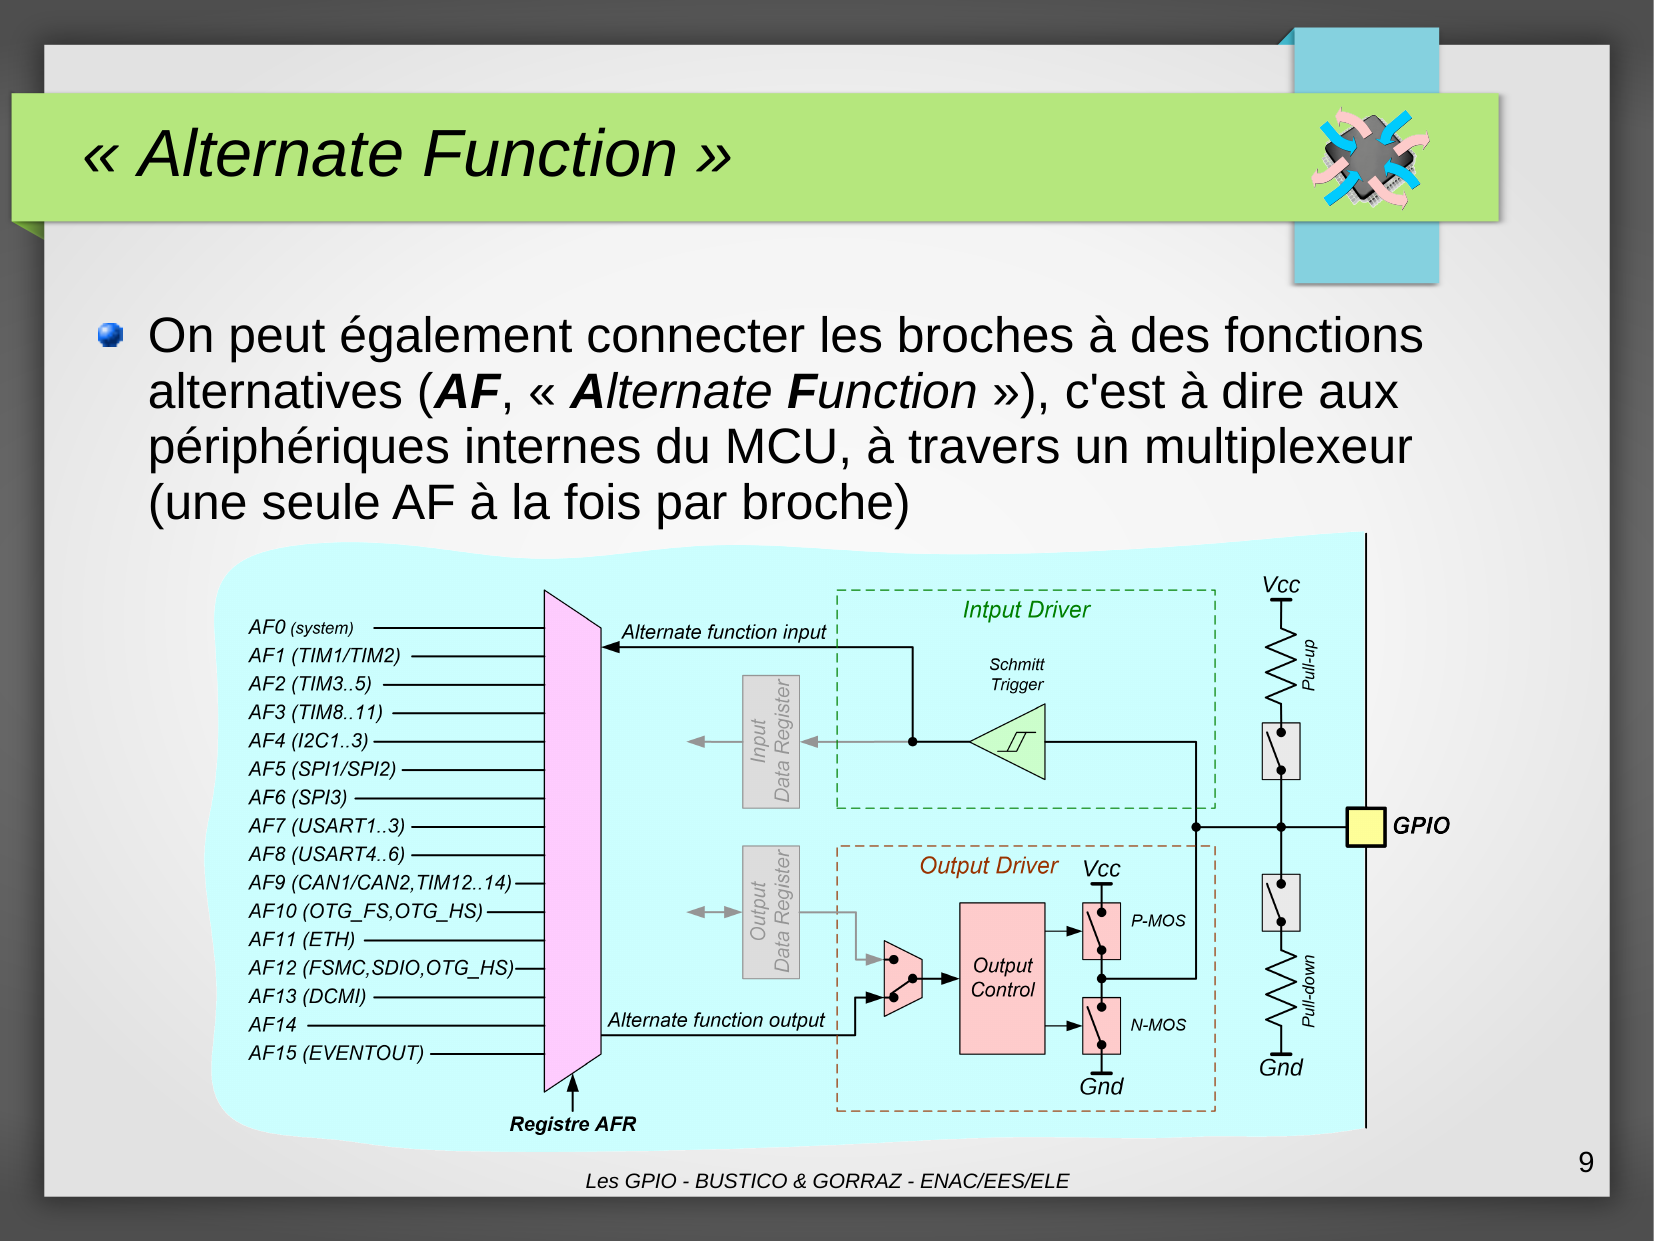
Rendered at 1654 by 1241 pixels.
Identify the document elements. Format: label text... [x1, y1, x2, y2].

list On peut également connecter les broches à des fonctions alternatives (AF, « Alternate Function »), c'est à dire aux périphériques internes du MCU, à travers un multiplexeur (une seule AF à la fois par broche) [82, 307, 1571, 532]
title « Alternate Function » [82, 94, 1264, 213]
picture [0, 0, 1654, 1241]
